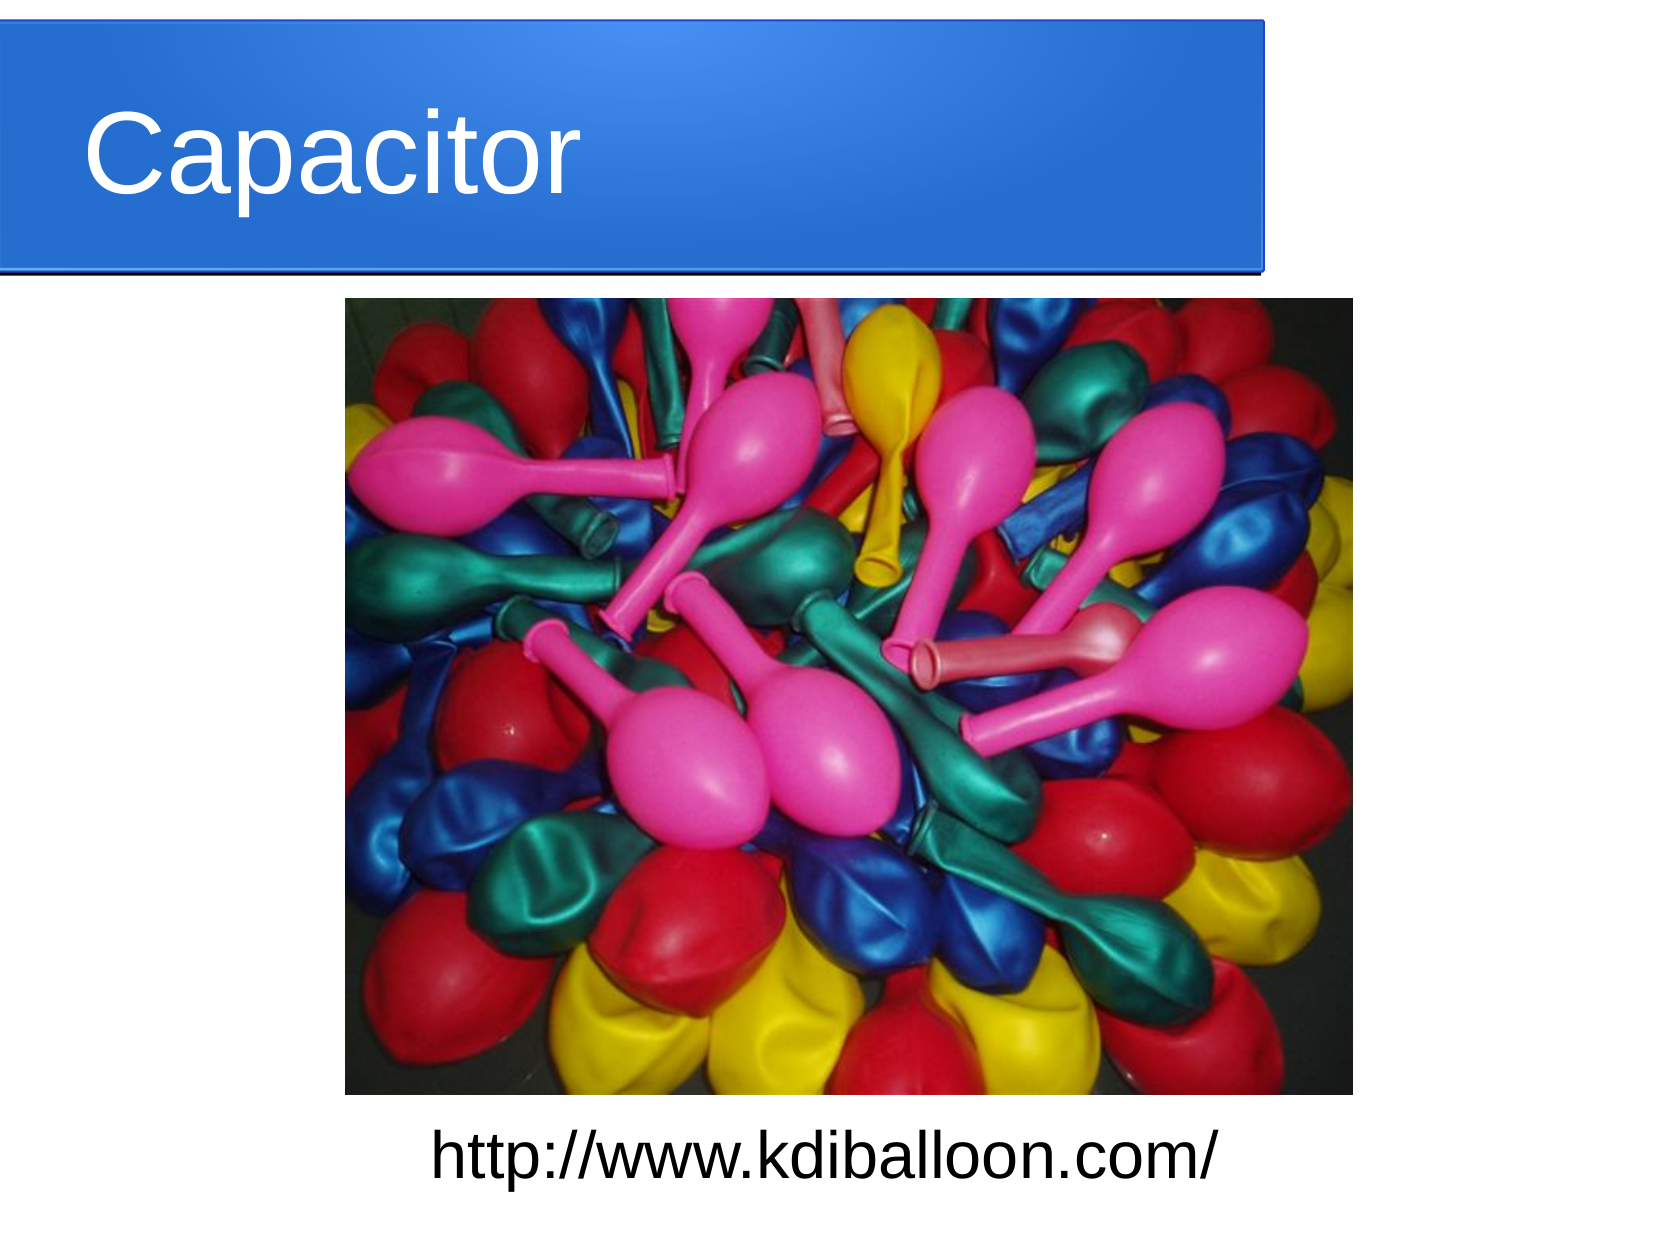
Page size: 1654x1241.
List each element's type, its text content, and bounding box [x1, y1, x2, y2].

picture [345, 298, 1353, 1096]
subtitle http://www.kdiballoon.com/ [30, 1095, 1621, 1216]
title Capacitor [82, 49, 1250, 257]
